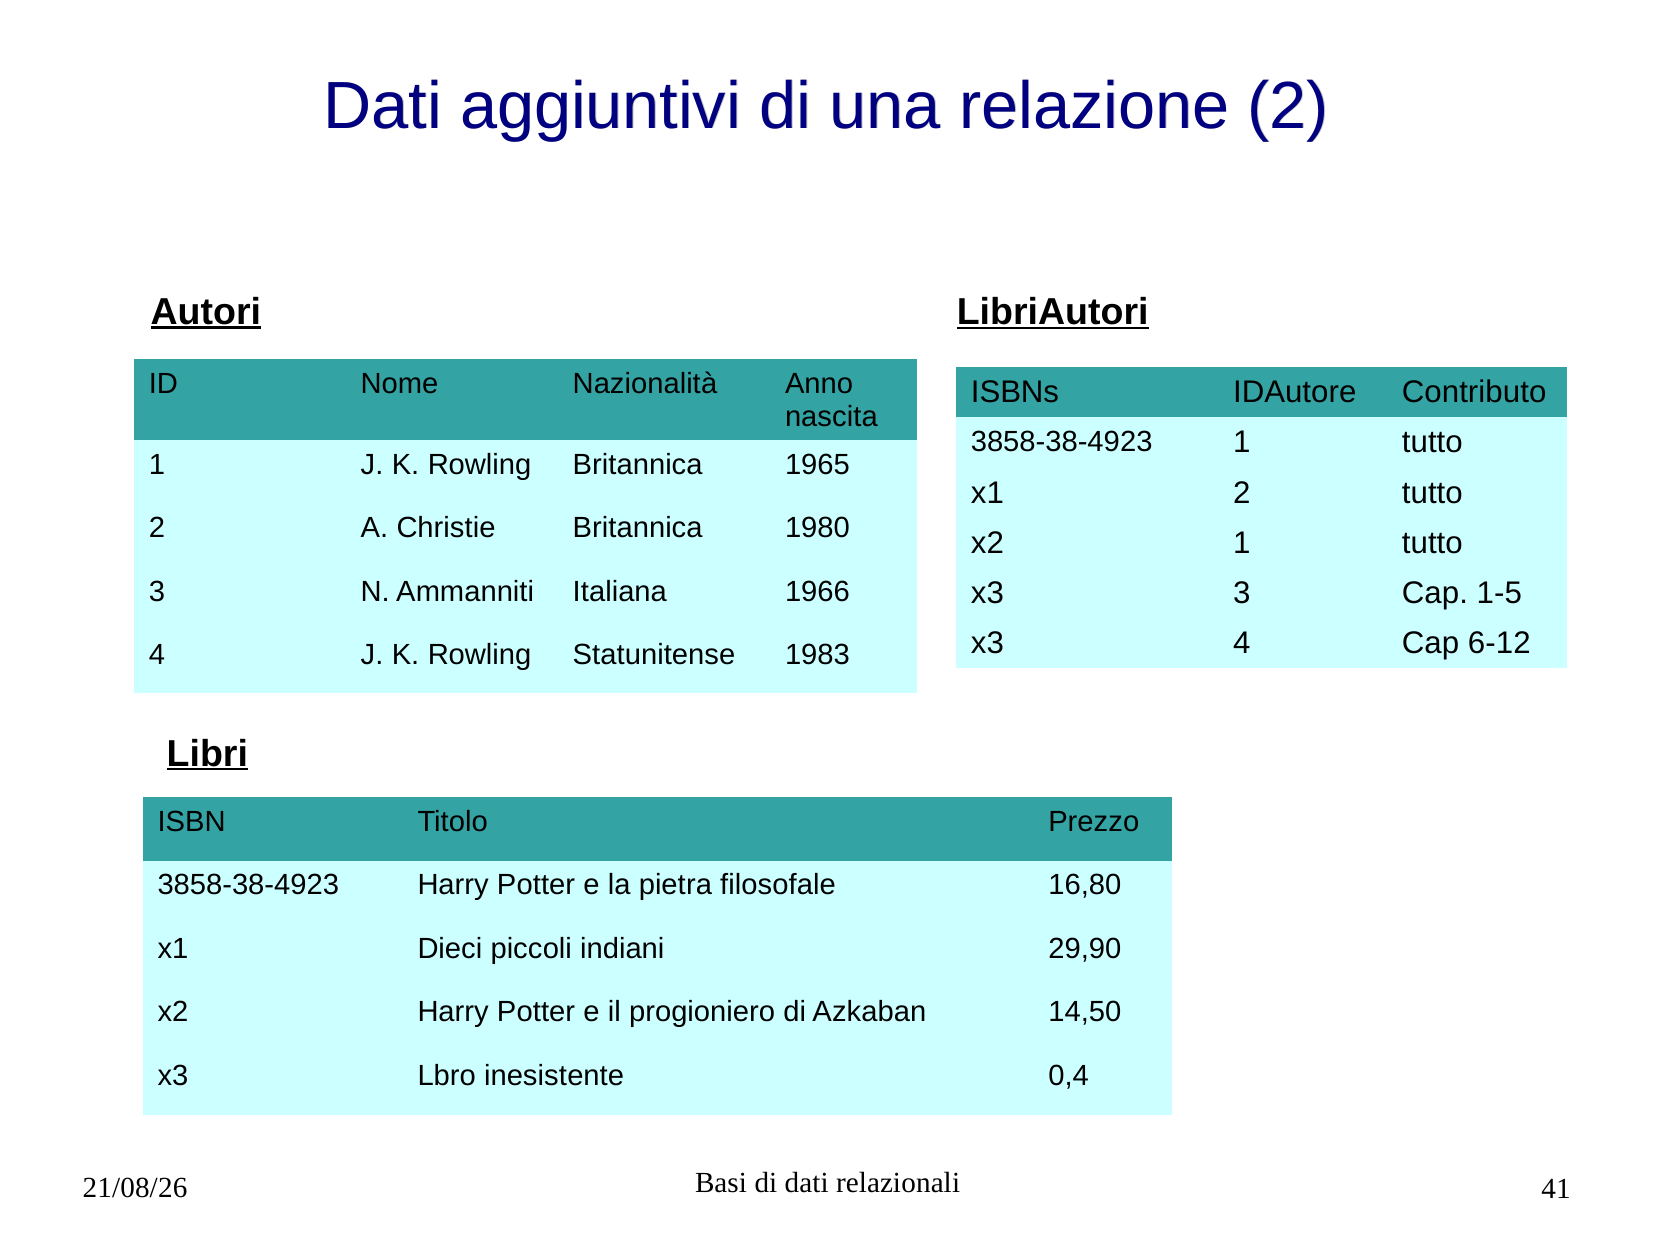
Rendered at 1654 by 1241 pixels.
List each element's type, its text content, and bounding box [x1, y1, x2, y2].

table_cell x2 [143, 988, 403, 1051]
table_cell 3858-38-4923 [143, 861, 403, 924]
table_cell N. Ammanniti [346, 567, 558, 630]
table_cell 1980 [770, 504, 917, 567]
table_cell Statunitense [558, 630, 770, 693]
title Dati aggiuntivi di una relazione (2) [82, 56, 1571, 154]
table_cell Cap 6-12 [1387, 618, 1567, 668]
table_cell tutto [1387, 517, 1567, 567]
table_cell J. K. Rowling [346, 440, 558, 504]
table_cell 3858-38-4923 [956, 417, 1218, 467]
table_cell tutto [1387, 417, 1567, 467]
table_cell x2 [956, 517, 1218, 567]
table_header Titolo [403, 797, 1034, 861]
table_header Nazionalità [558, 359, 770, 440]
table_cell 1966 [770, 567, 917, 630]
table_header Contributo [1387, 367, 1567, 417]
table_cell 29,90 [1034, 924, 1172, 988]
table_cell 4 [134, 630, 346, 693]
table_cell J. K. Rowling [346, 630, 558, 693]
table_cell 1 [1218, 417, 1387, 467]
table_cell 1983 [770, 630, 917, 693]
table_cell A. Christie [346, 504, 558, 567]
table_header ID [134, 359, 346, 440]
table_cell Cap. 1-5 [1387, 567, 1567, 618]
text_box Autori [135, 283, 277, 340]
table_cell 2 [1218, 467, 1387, 517]
table_header Prezzo [1034, 797, 1172, 861]
table_cell Britannica [558, 440, 770, 504]
table_cell 16,80 [1034, 861, 1172, 924]
table_cell tutto [1387, 467, 1567, 517]
table_cell x1 [143, 924, 403, 988]
table_cell Harry Potter e la pietra filosofale [403, 861, 1034, 924]
table_cell x3 [956, 618, 1218, 668]
text_box LibriAutori [942, 283, 1164, 368]
table_cell 3 [134, 567, 346, 630]
table_header IDAutore [1218, 367, 1387, 417]
table_cell Harry Potter e il progioniero di Azkaban [403, 988, 1034, 1051]
table_header Anno nascita [770, 359, 917, 440]
table_header Nome [346, 359, 558, 440]
table_cell Dieci piccoli indiani [403, 924, 1034, 988]
table_cell 2 [134, 504, 346, 567]
table_cell Britannica [558, 504, 770, 567]
text_box Libri [151, 724, 263, 782]
table_cell Italiana [558, 567, 770, 630]
table_cell 14,50 [1034, 988, 1172, 1051]
table_cell 1 [134, 440, 346, 504]
table_cell x1 [956, 467, 1218, 517]
table_header ISBN [143, 797, 403, 861]
table_cell 3 [1218, 567, 1387, 618]
table_cell 1 [1218, 517, 1387, 567]
table_cell Lbro inesistente [403, 1051, 1034, 1115]
table_cell x3 [956, 567, 1218, 618]
table_cell 1965 [770, 440, 917, 504]
table_header ISBNs [956, 367, 1218, 417]
table_cell x3 [143, 1051, 403, 1115]
table_cell 4 [1218, 618, 1387, 668]
table_cell 0,4 [1034, 1051, 1172, 1115]
